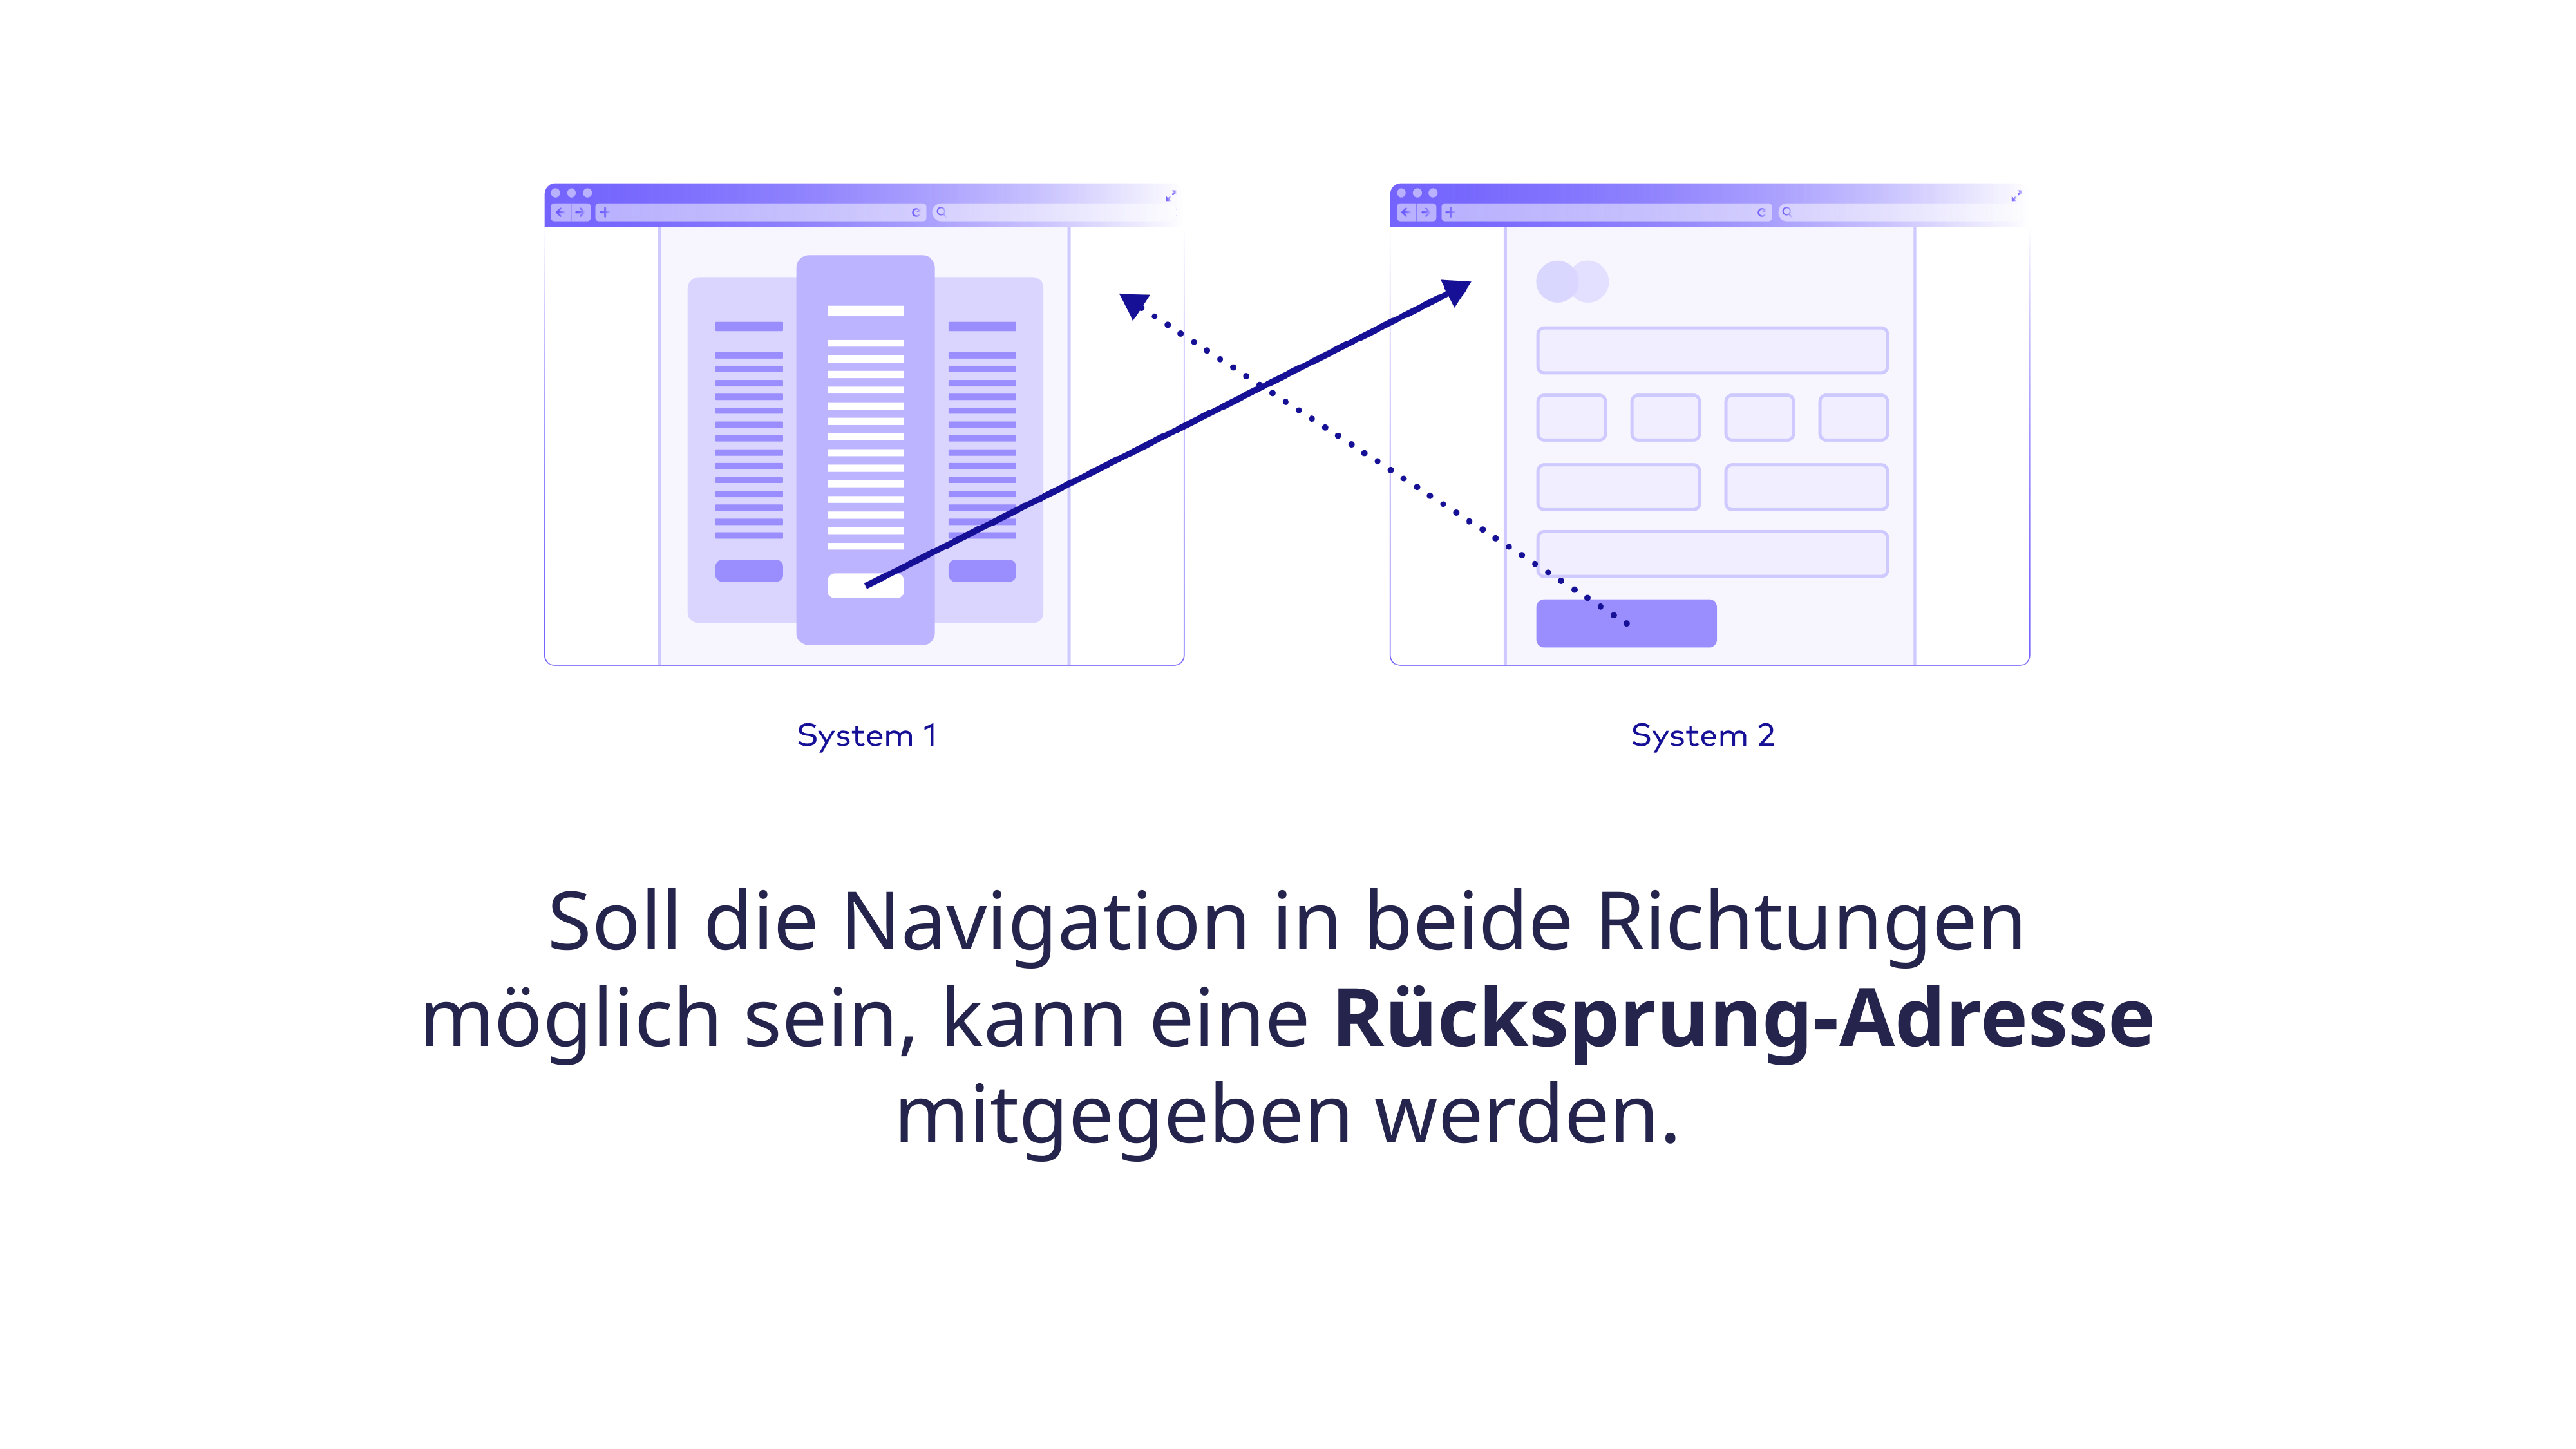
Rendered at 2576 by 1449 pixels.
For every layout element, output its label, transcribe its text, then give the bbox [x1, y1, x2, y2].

picture [506, 156, 2070, 803]
list Soll die Navigation in beide Richtungen möglich sein, kann eine Rücksprung-Adresse mitgegeben werden. [417, 802, 2159, 1226]
